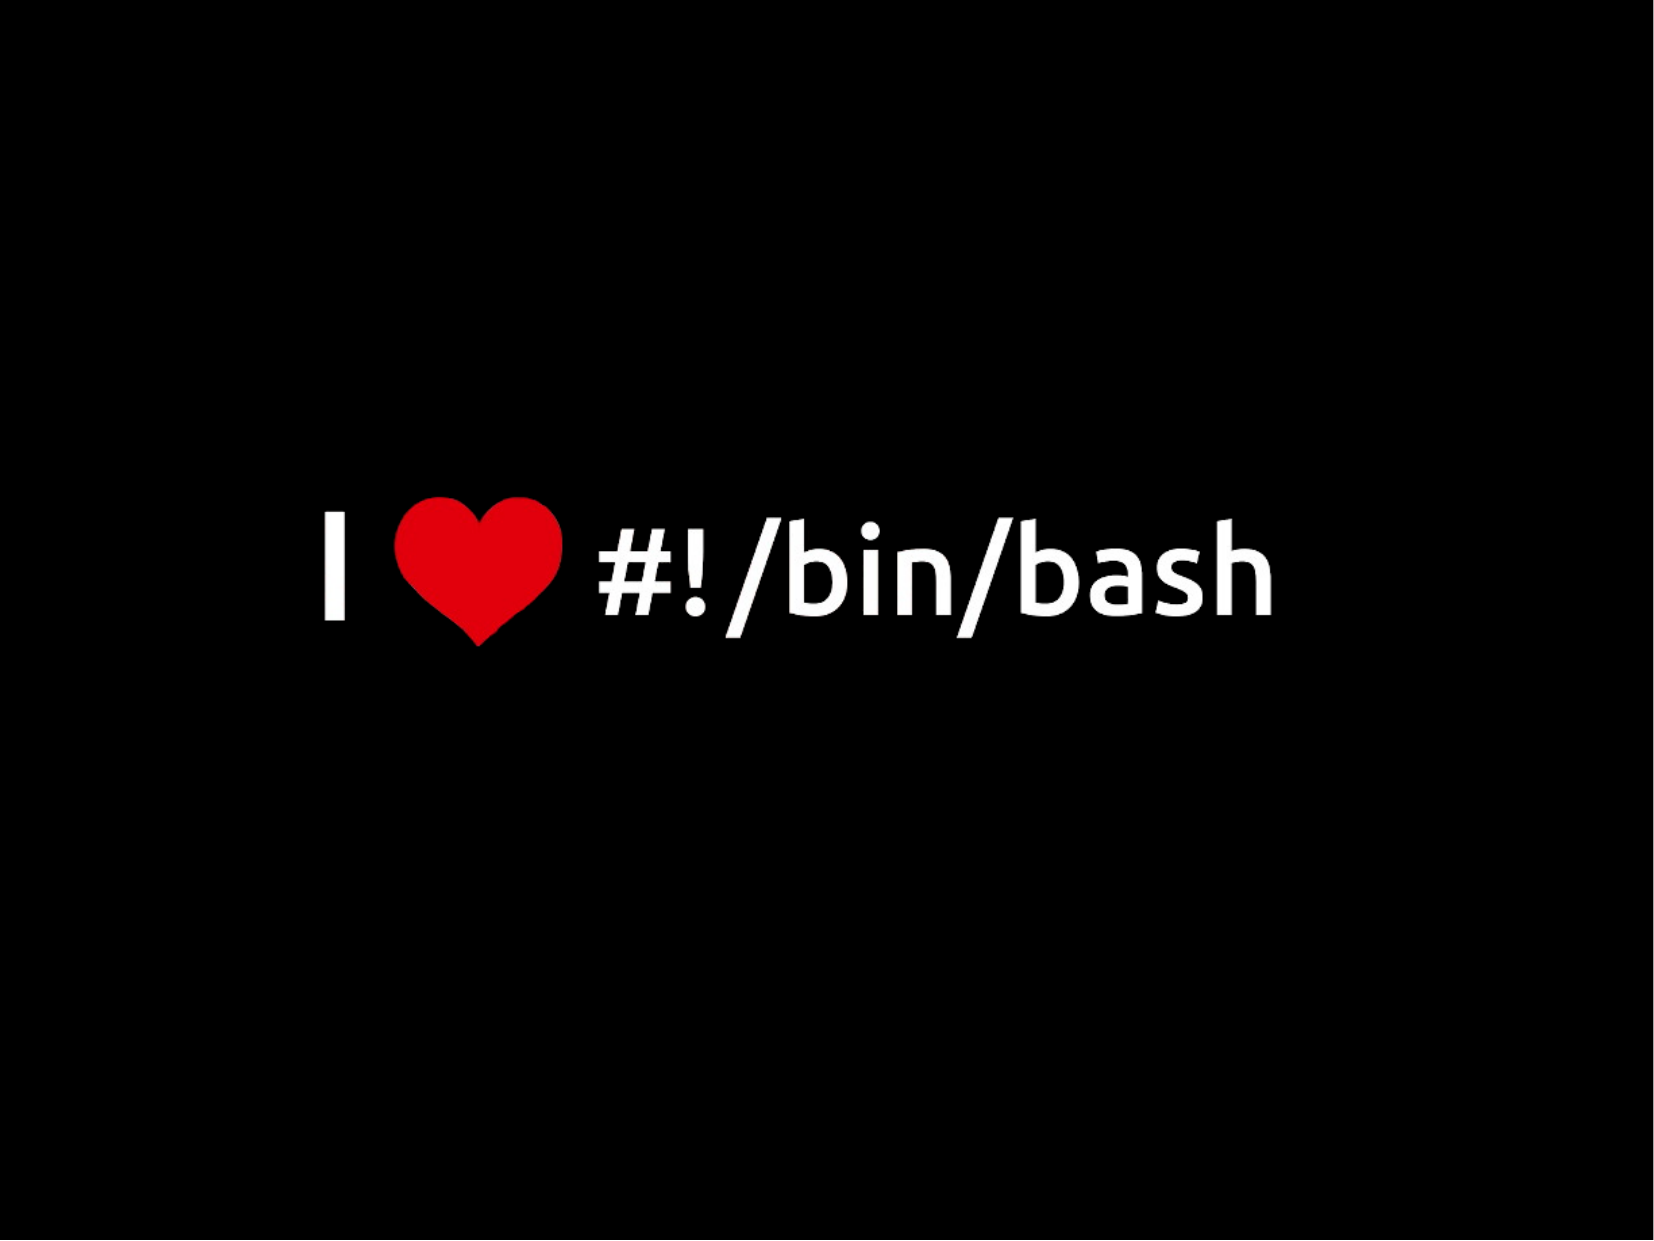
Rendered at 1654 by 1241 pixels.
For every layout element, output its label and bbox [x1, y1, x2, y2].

picture [287, 470, 1308, 679]
